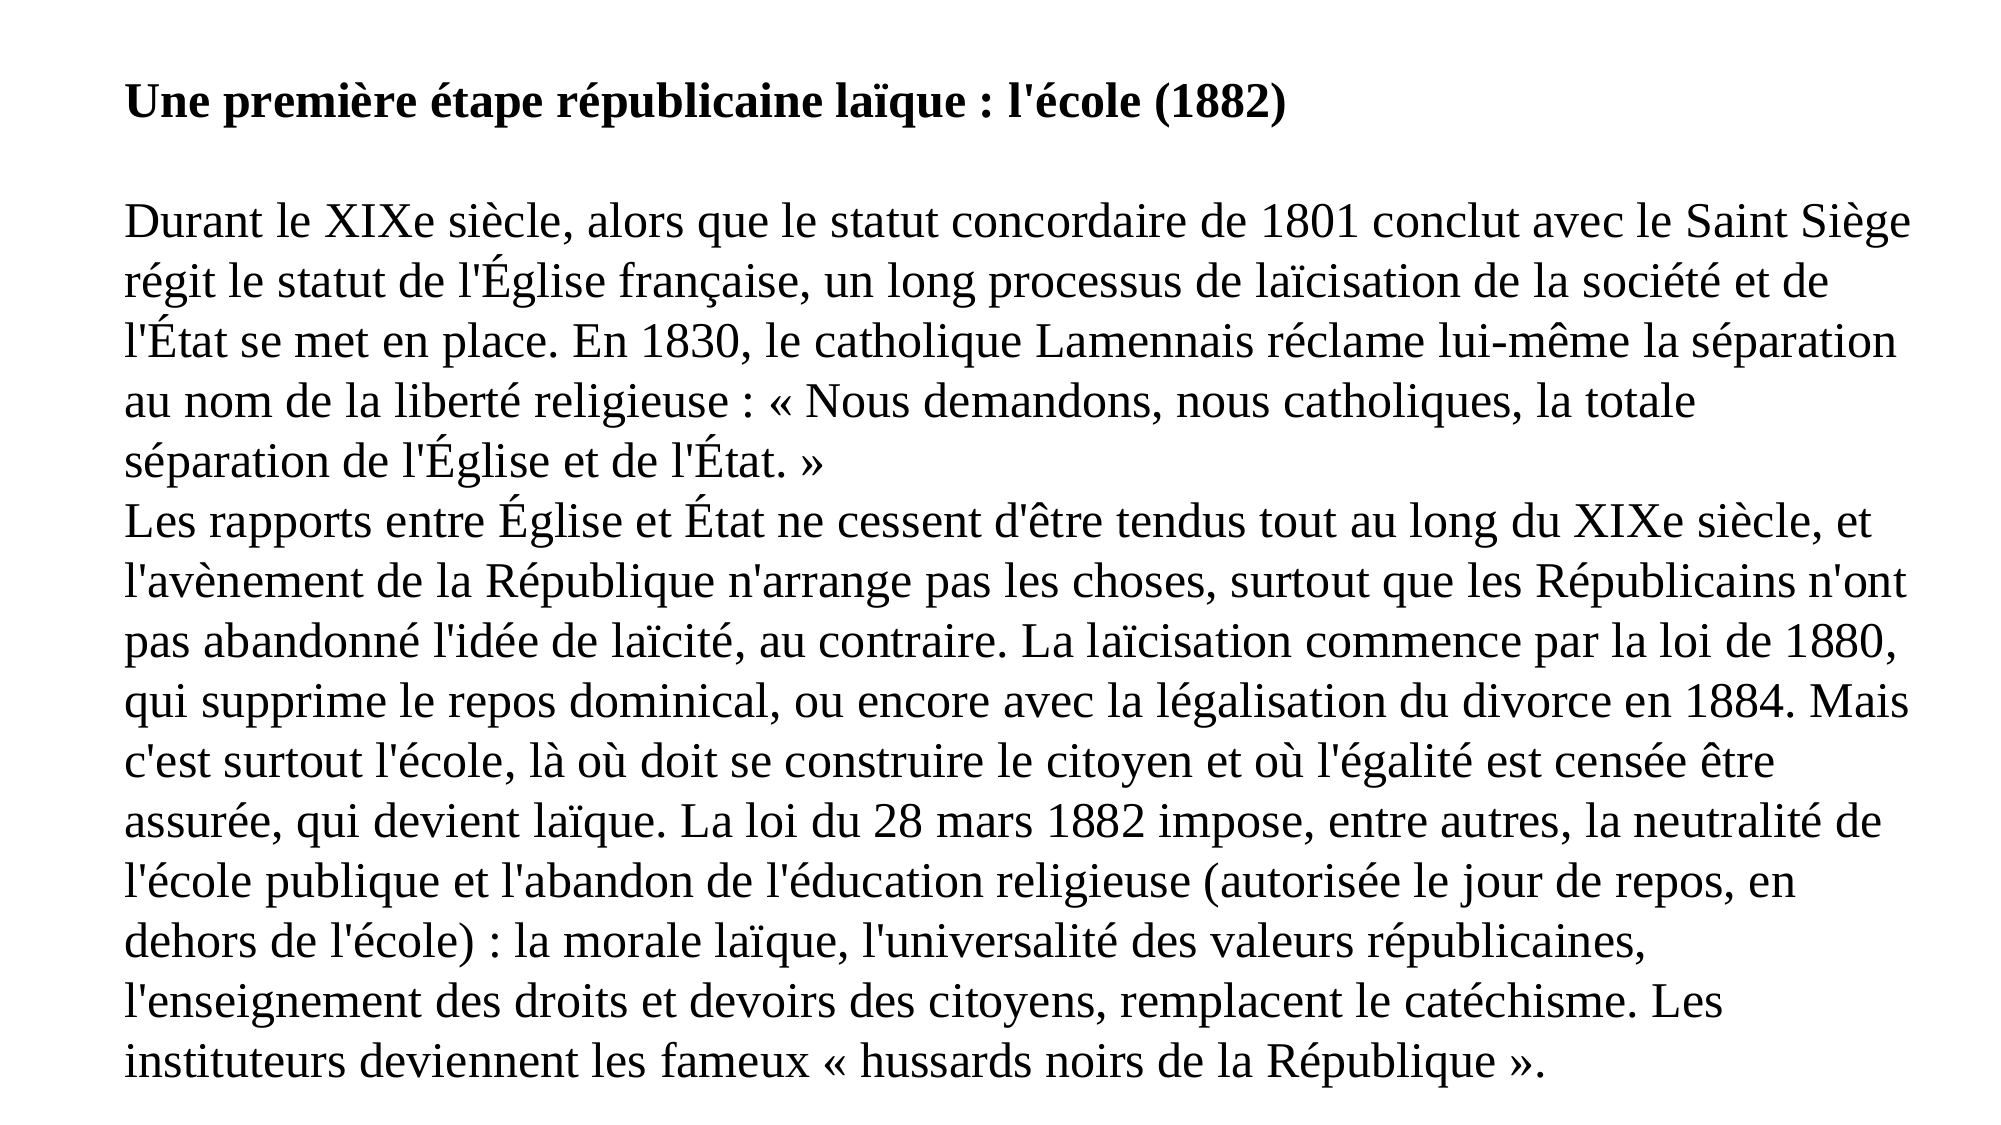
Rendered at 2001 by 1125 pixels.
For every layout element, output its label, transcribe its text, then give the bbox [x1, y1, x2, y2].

text_box Une première étape républicaine laïque : l'école (1882) Durant le XIXe siècle, alors que le statut concordaire de 1801 conclut avec le Saint Siège régit le statut de l'Église française, un long processus de laïcisation de la société et de l'État se met en place. En 1830, le catholique Lamennais réclame lui-même la séparation au nom de la liberté religieuse : « Nous demandons, nous catholiques, la totale séparation de l'Église et de l'État. » Les rapports entre Église et État ne cessent d'être tendus tout au long du XIXe siècle, et l'avènement de la République n'arrange pas les choses, surtout que les Républicains n'ont pas abandonné l'idée de laïcité, au contraire. La laïcisation commence par la loi de 1880, qui supprime le repos dominical, ou encore avec la légalisation du divorce en 1884. Mais c'est surtout l'école, là où doit se construire le citoyen et où l'égalité est censée être assurée, qui devient laïque. La loi du 28 mars 1882 impose, entre autres, la neutralité de l'école publique et l'abandon de l'éducation religieuse (autorisée le jour de repos, en dehors de l'école) : la morale laïque, l'universalité des valeurs républicaines, l'enseignement des droits et devoirs des citoyens, remplacent le catéchisme. Les instituteurs deviennent les fameux « hussards noirs de la République ». [109, 59, 1930, 1125]
